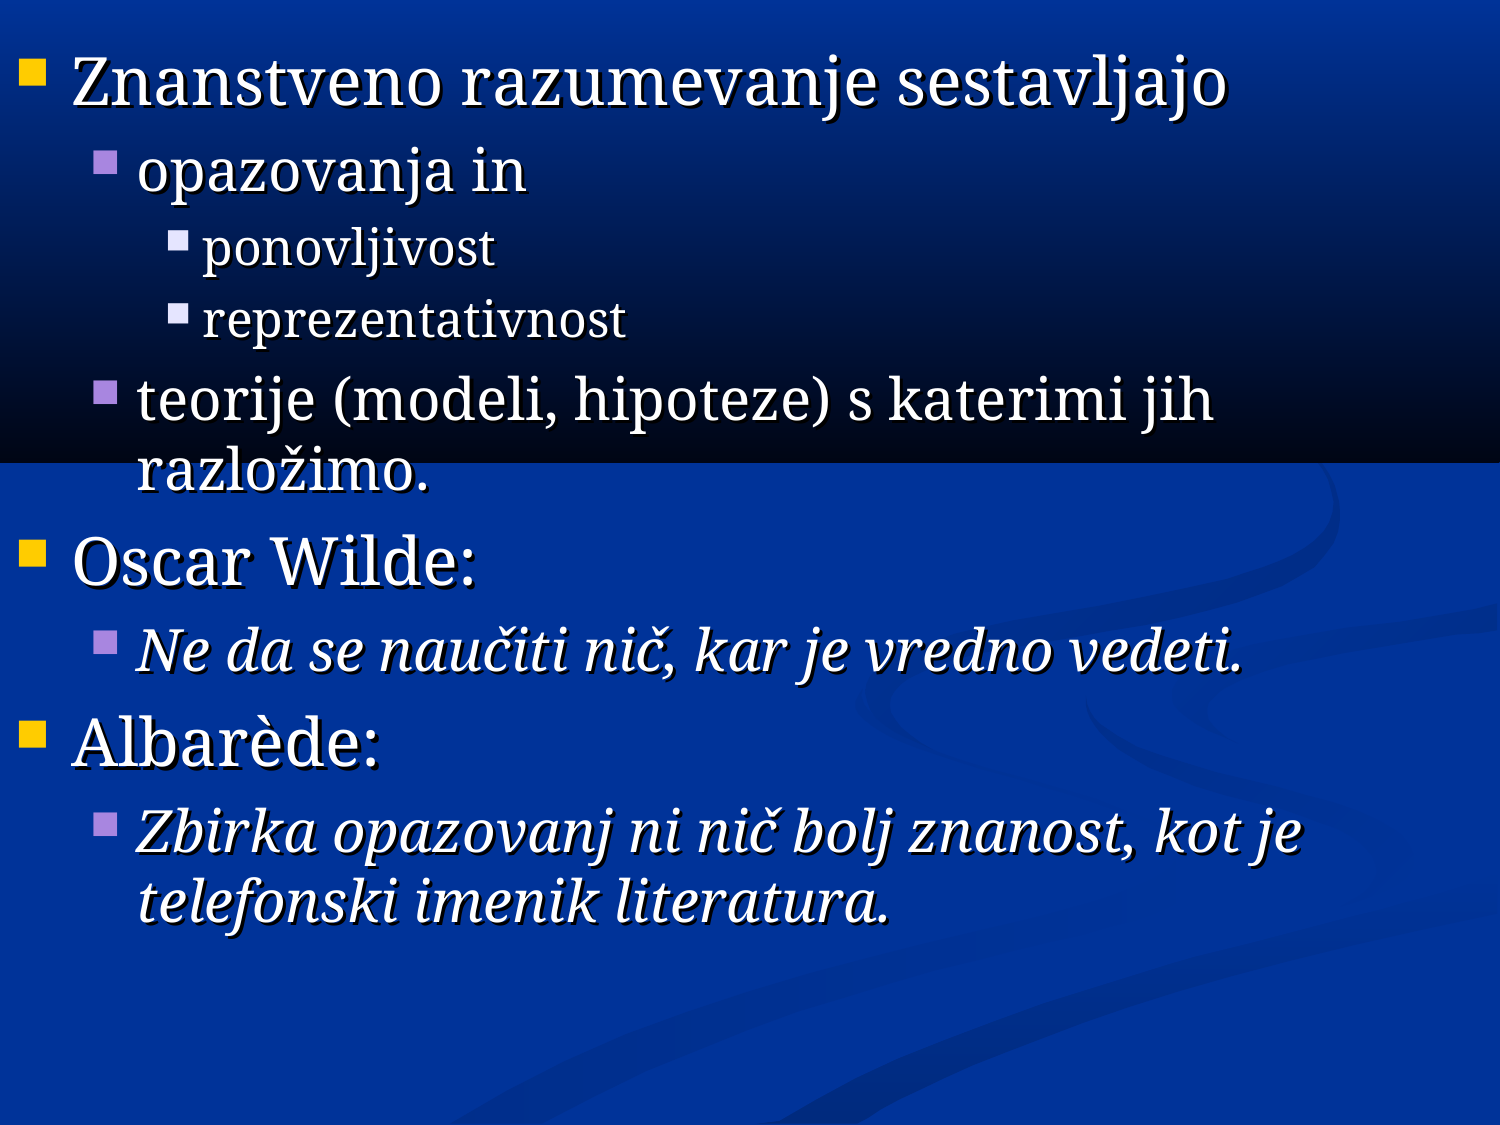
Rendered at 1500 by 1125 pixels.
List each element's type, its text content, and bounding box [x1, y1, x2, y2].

list Znanstveno razumevanje sestavljajo opazovanja in ponovljivost reprezentativnost teorije (modeli, hipoteze) s katerimi jih razložimo. Oscar Wilde: Ne da se naučiti nič, kar je vredno vedeti. Albarède: Zbirka opazovanj ni nič bolj znanost, kot je telefonski imenik literatura. [0, 31, 1500, 1083]
